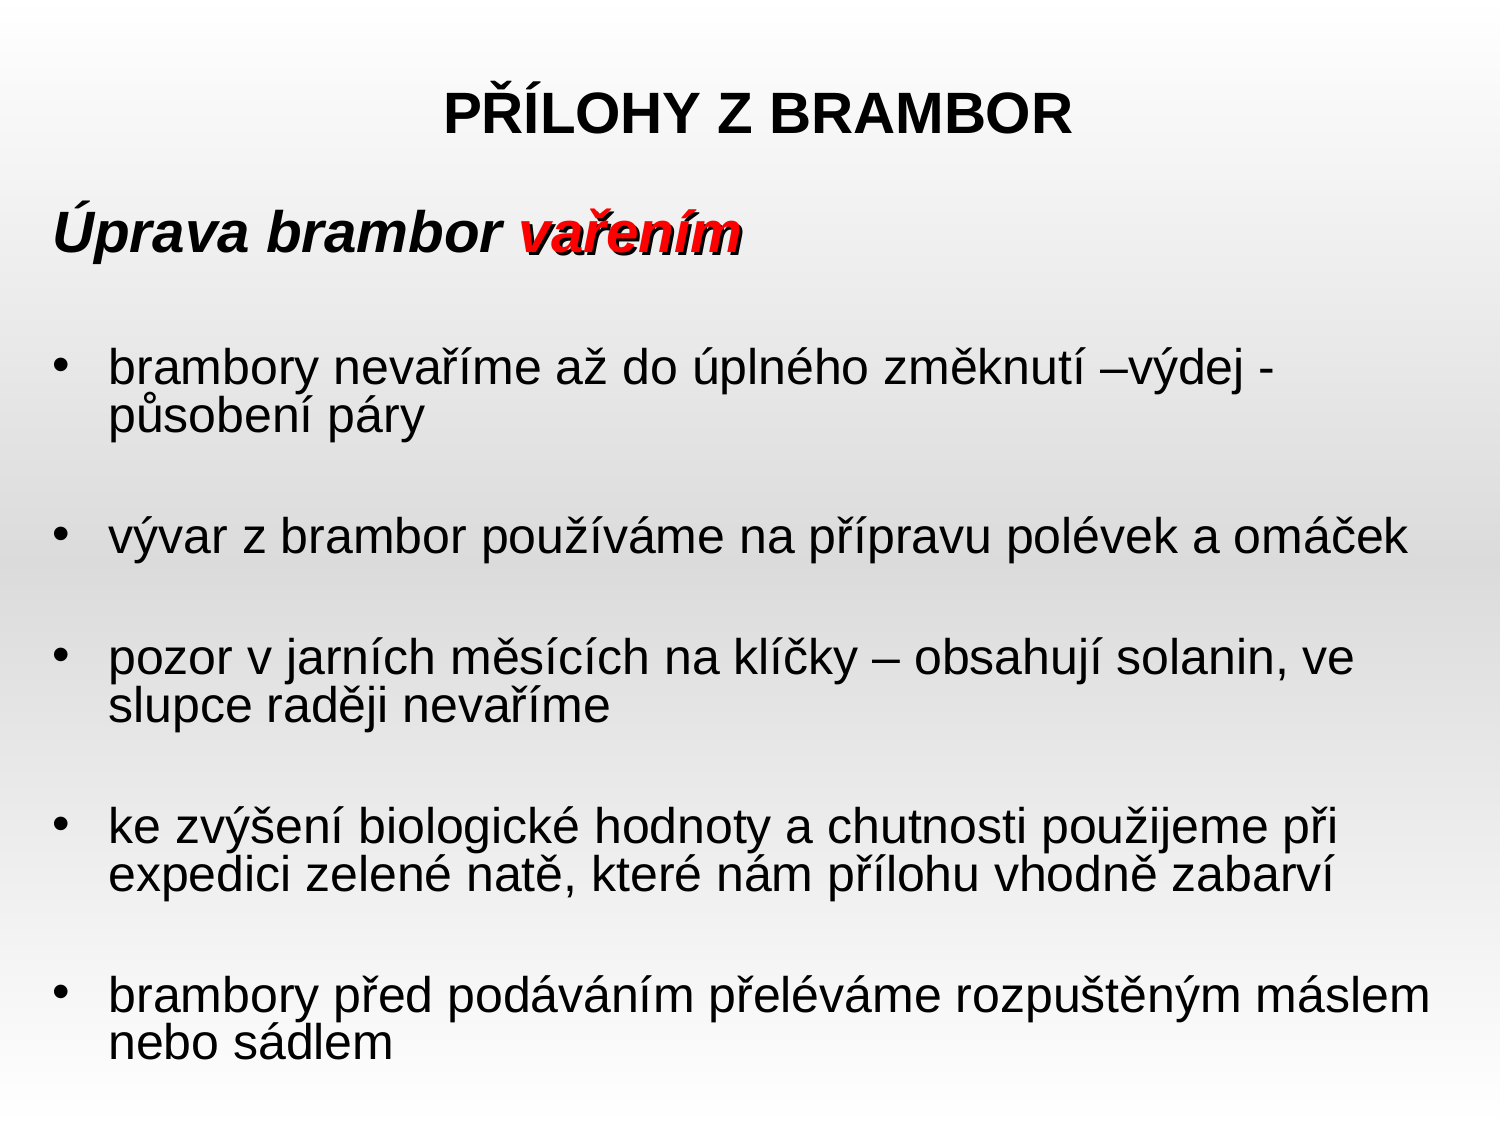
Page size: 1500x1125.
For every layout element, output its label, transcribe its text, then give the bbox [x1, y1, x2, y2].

title PŘÍLOHY Z BRAMBOR [75, 45, 1426, 176]
list Úprava brambor vařením brambory nevaříme až do úplného změknutí –výdej - působení páry vývar z brambor používáme na přípravu polévek a omáček pozor v jarních měsících na klíčky – obsahují solanin, ve slupce raději nevaříme ke zvýšení biologické hodnoty a chutnosti použijeme při expedici zelené natě, které nám přílohu vhodně zabarví brambory před podáváním přeléváme rozpuštěným máslem nebo sádlem [37, 200, 1450, 1078]
